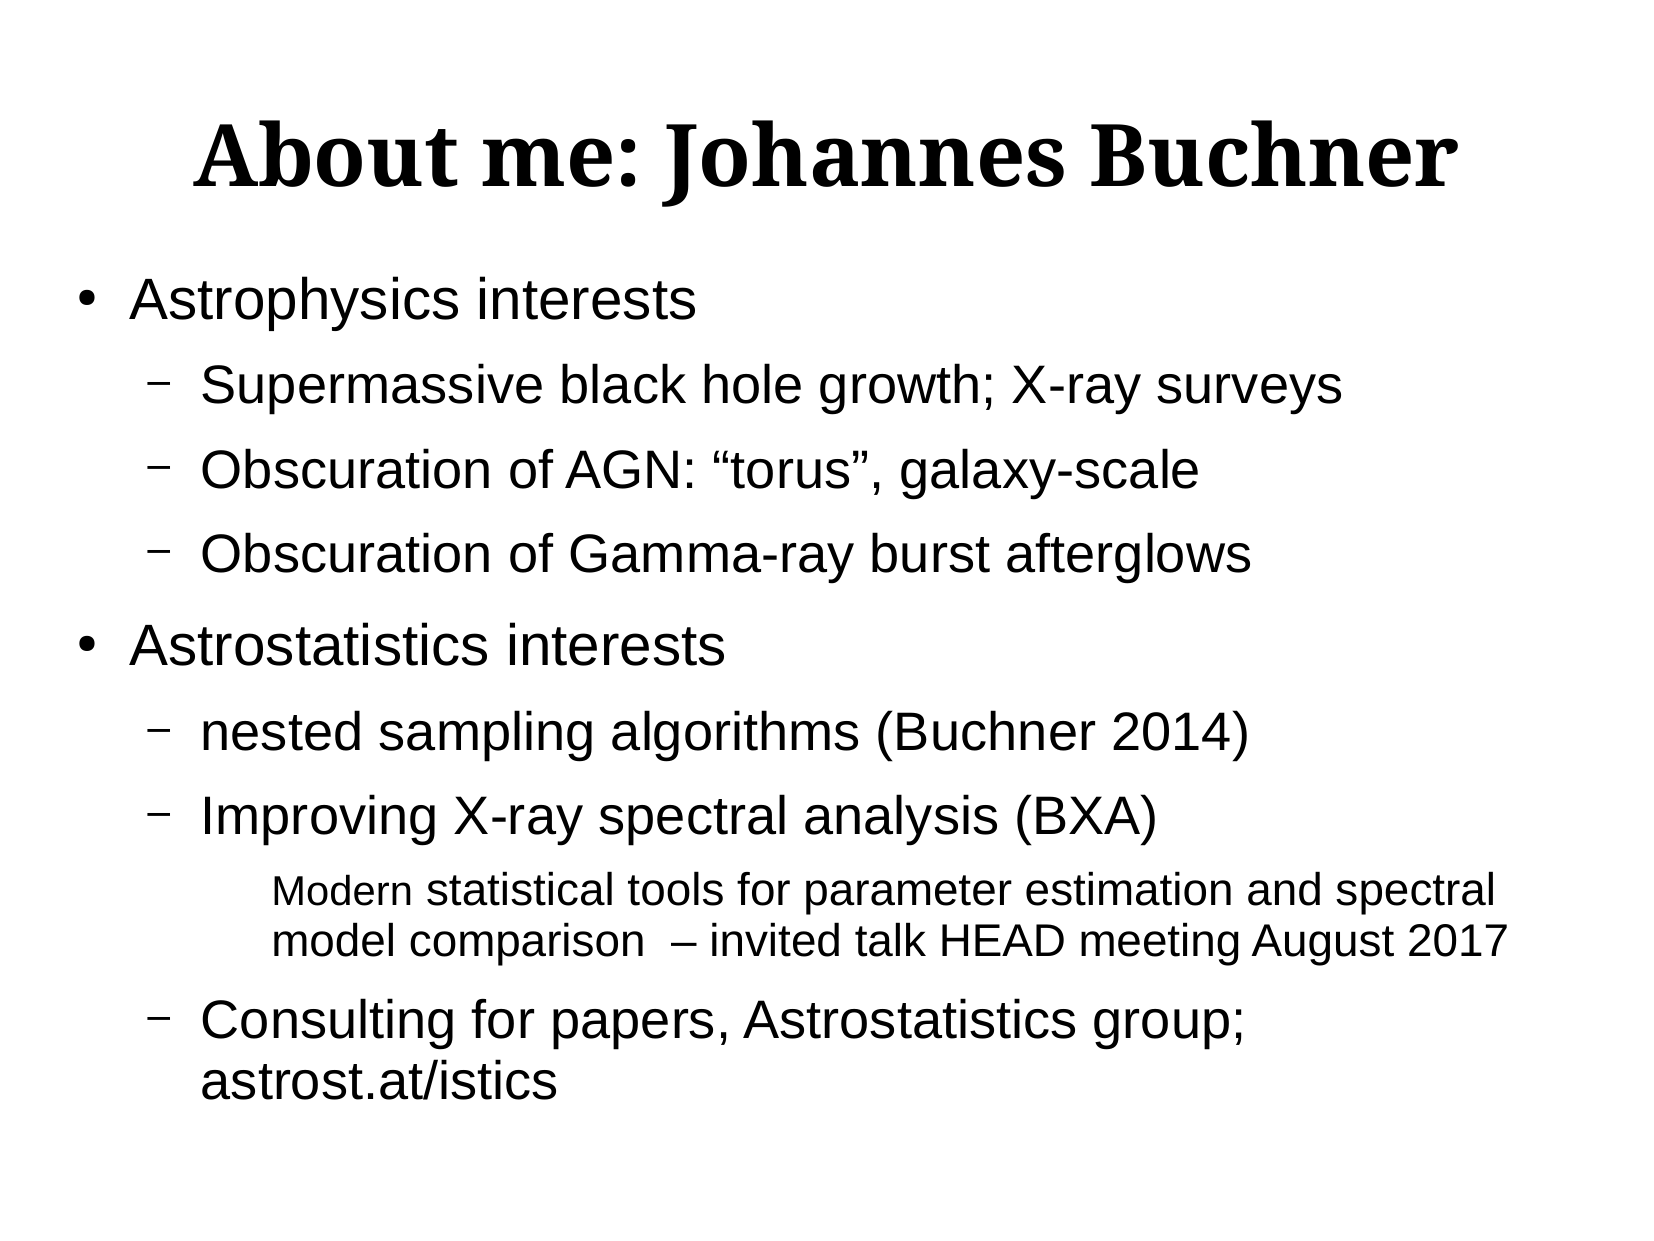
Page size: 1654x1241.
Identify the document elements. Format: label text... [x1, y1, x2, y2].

title About me: Johannes Buchner [82, 49, 1571, 257]
list Astrophysics interests Supermassive black hole growth; X-ray surveys Obscuration of AGN: “torus”, galaxy-scale Obscuration of Gamma-ray burst afterglows Astrostatistics interests nested sampling algorithms (Buchner 2014) Improving X-ray spectral analysis (BXA) Modern statistical tools for parameter estimation and spectral model comparison – invited talk HEAD meeting August 2017 Consulting for papers, Astrostatistics group; astrost.at/istics [58, 266, 1589, 1241]
